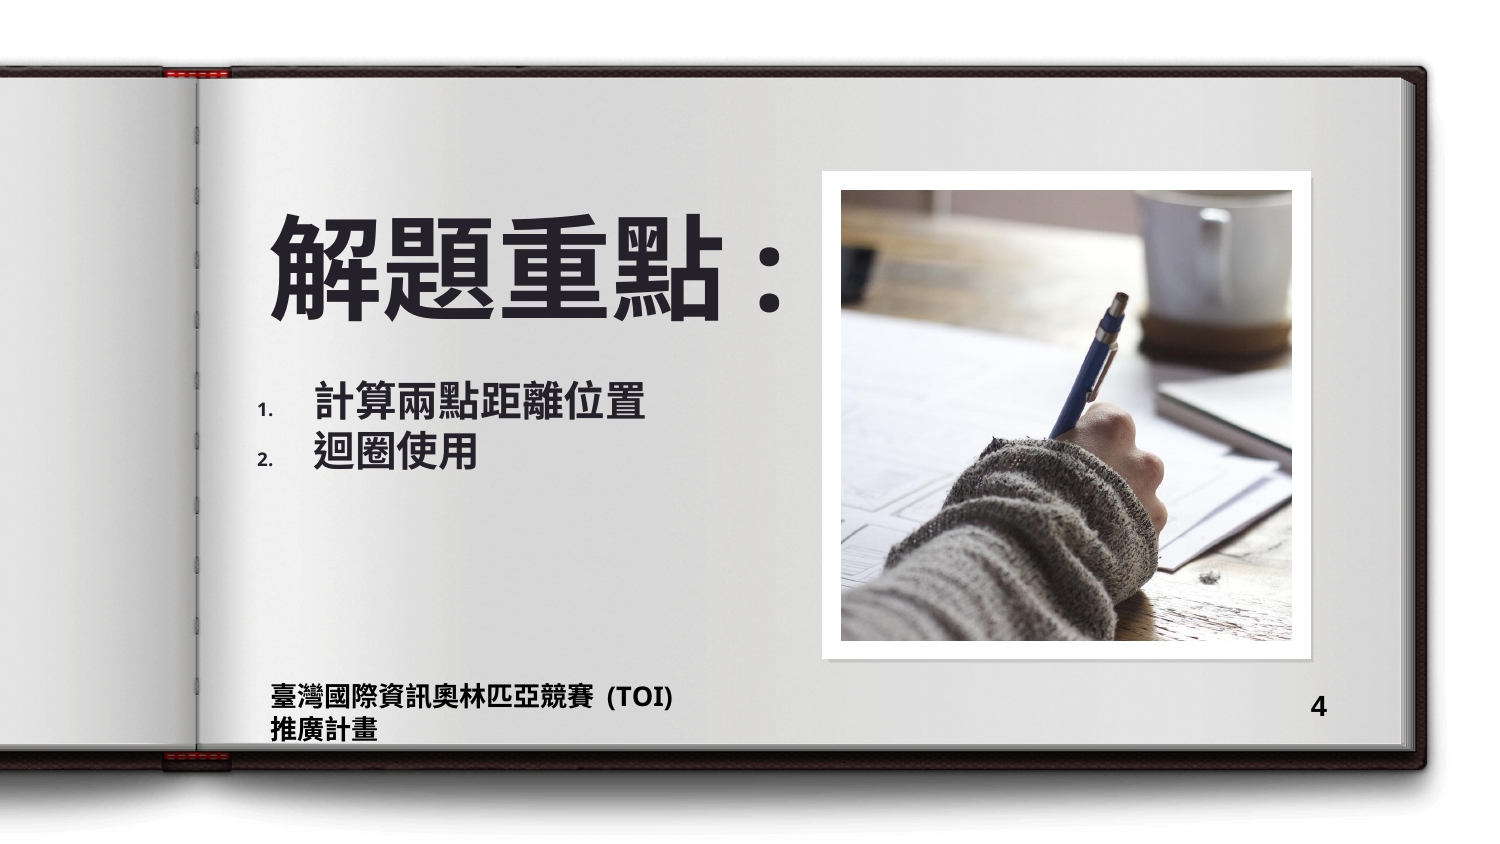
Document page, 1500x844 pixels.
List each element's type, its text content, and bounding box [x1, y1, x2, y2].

text_box [829, 178, 1314, 663]
picture [841, 190, 1292, 641]
text_box 4 [1295, 672, 1386, 737]
text_box 計算兩點距離位置 迴圈使用 [242, 359, 796, 663]
text_box 解題重點: [253, 158, 784, 350]
